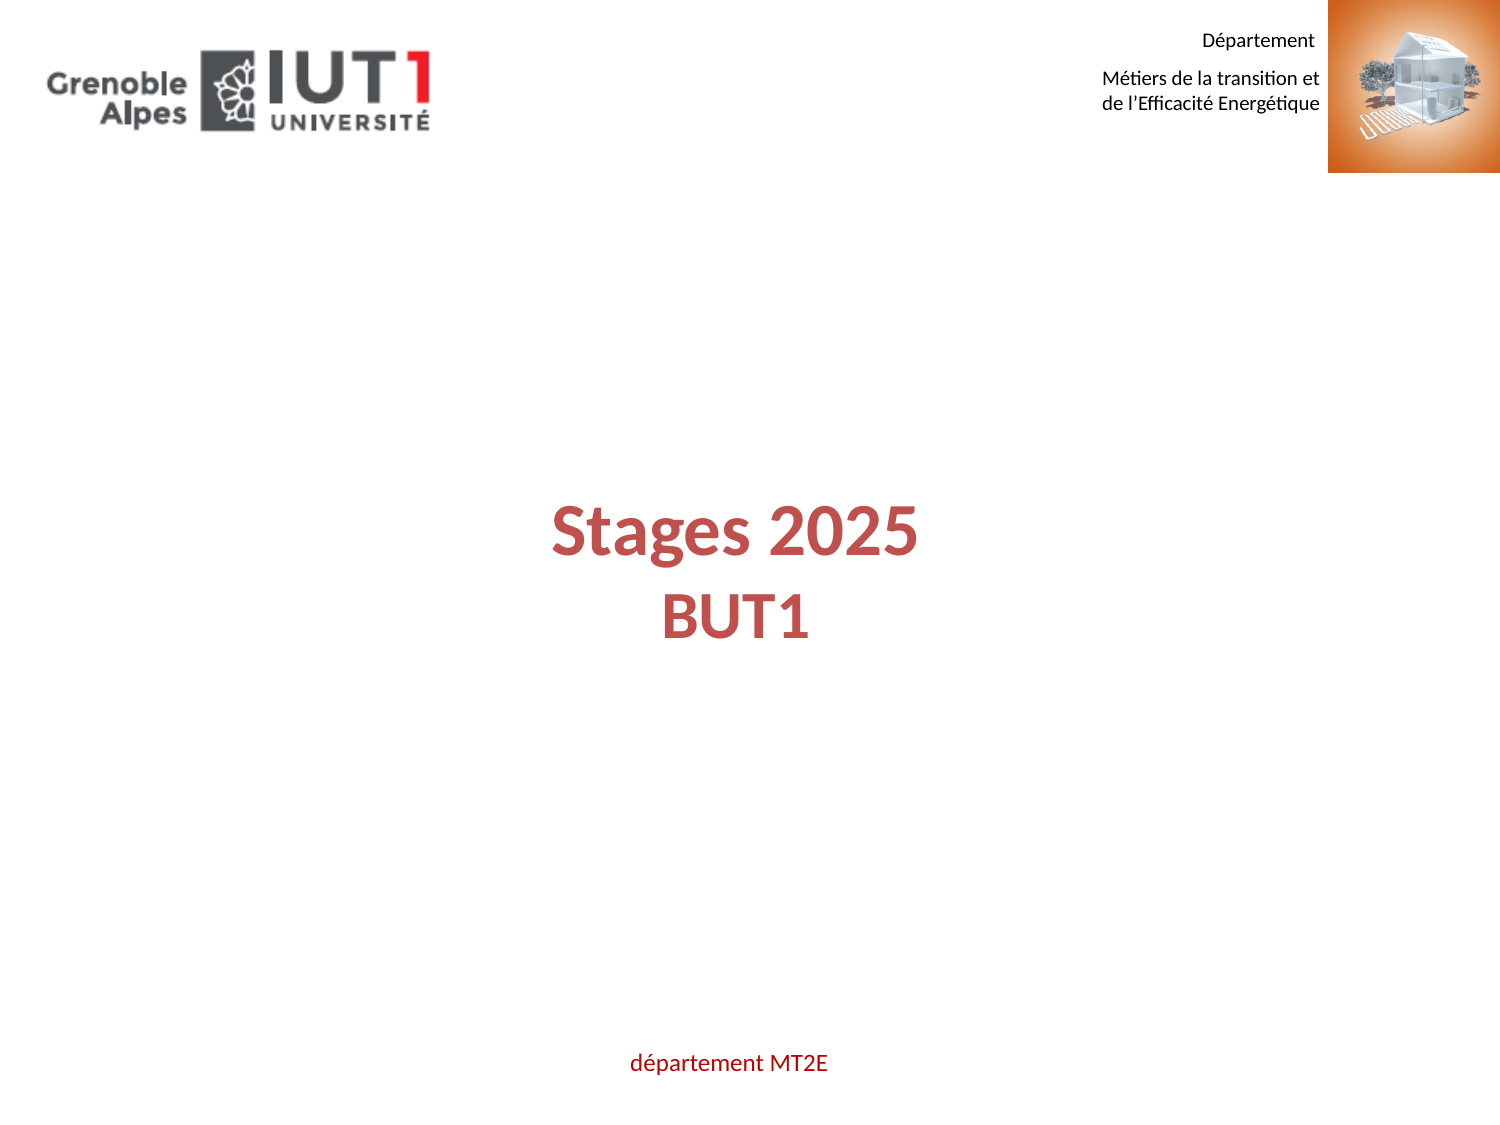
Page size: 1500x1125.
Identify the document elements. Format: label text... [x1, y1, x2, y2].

text_box Département Métiers de la transition et de l’Efficacité Energétique [1062, 19, 1335, 123]
footer département MT2E [348, 1046, 1117, 1106]
picture [6, 7, 550, 173]
title Stages 2025 BUT1 [160, 472, 1312, 660]
picture [1328, 0, 1500, 173]
